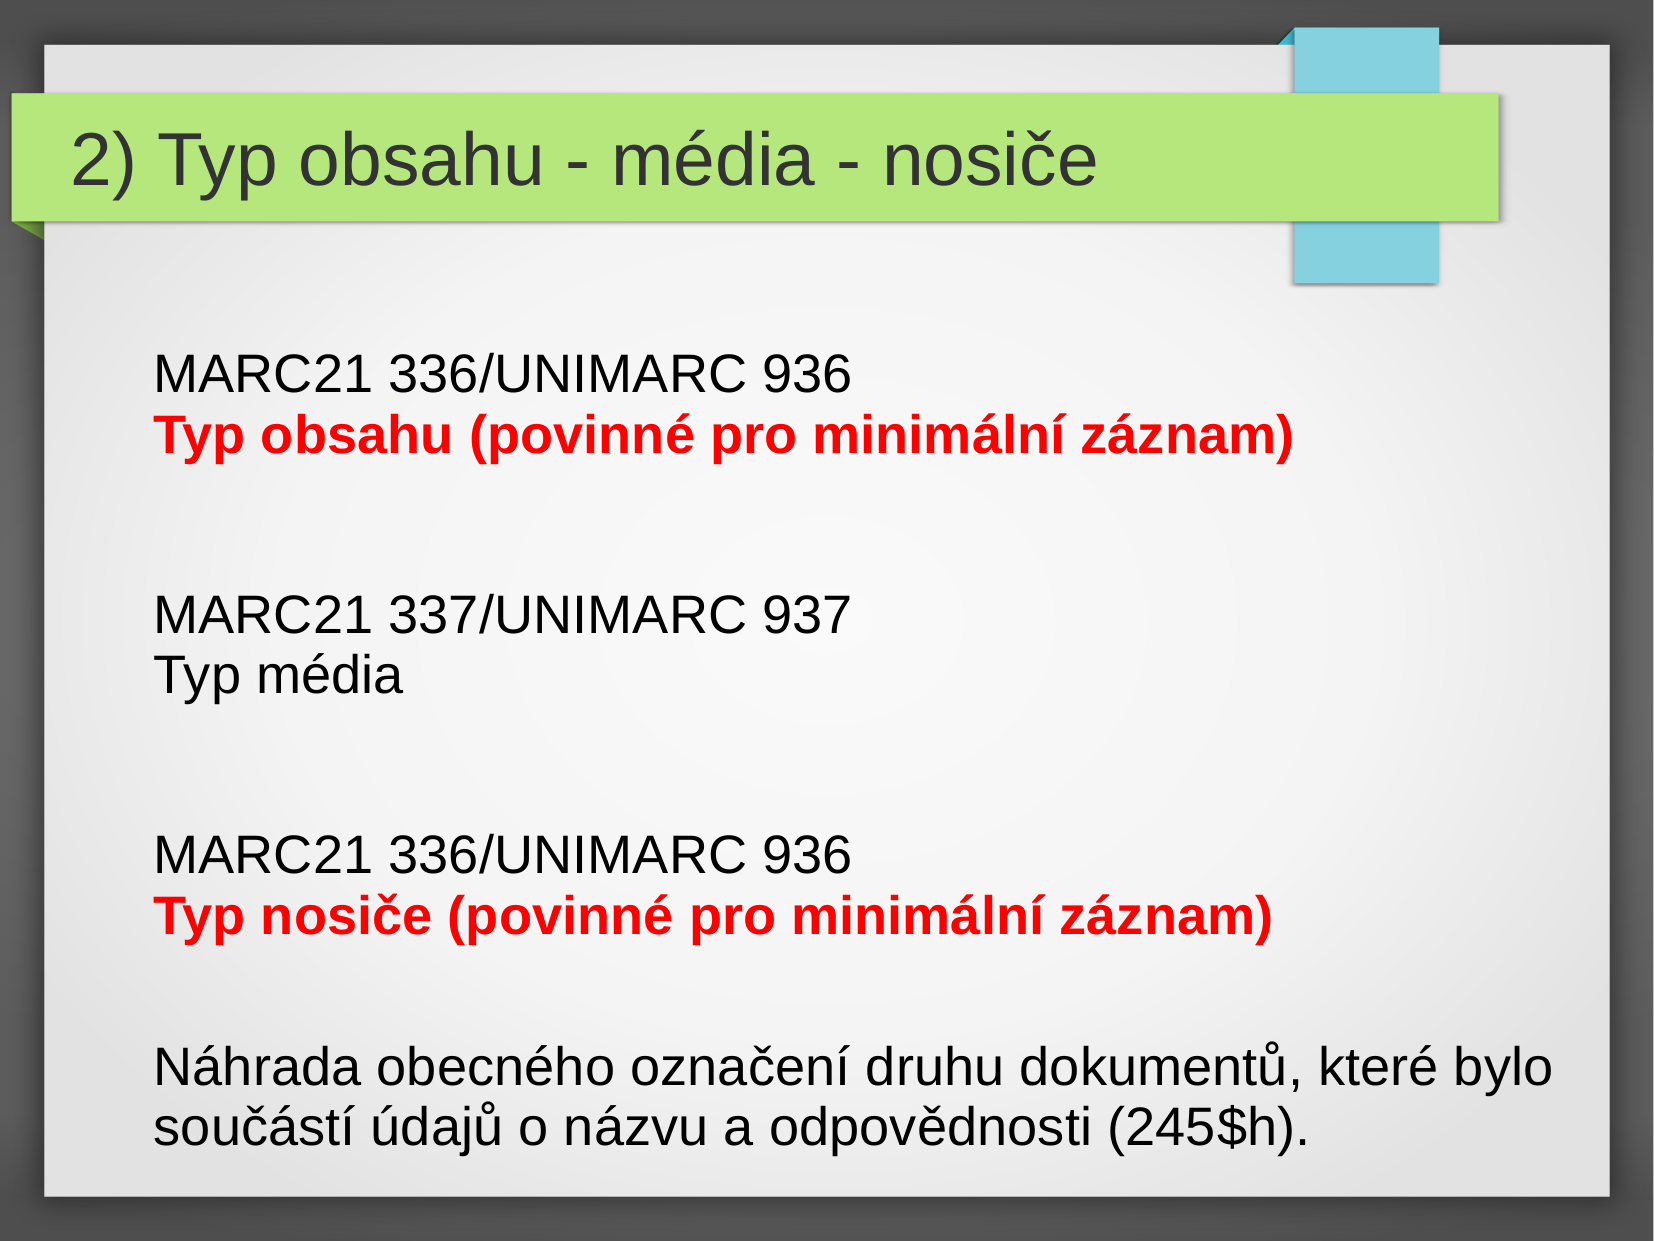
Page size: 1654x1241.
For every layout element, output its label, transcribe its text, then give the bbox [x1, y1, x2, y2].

list MARC21 336/UNIMARC 936 Typ obsahu (povinné pro minimální záznam) MARC21 337/UNIMARC 937 Typ média MARC21 336/UNIMARC 936 Typ nosiče (povinné pro minimální záznam) Náhrada obecného označení druhu dokumentů, které bylo součástí údajů o názvu a odpovědnosti (245$h). [82, 343, 1595, 1182]
picture [0, 0, 1654, 1241]
title 2) Typ obsahu - média - nosiče [70, 106, 1229, 213]
